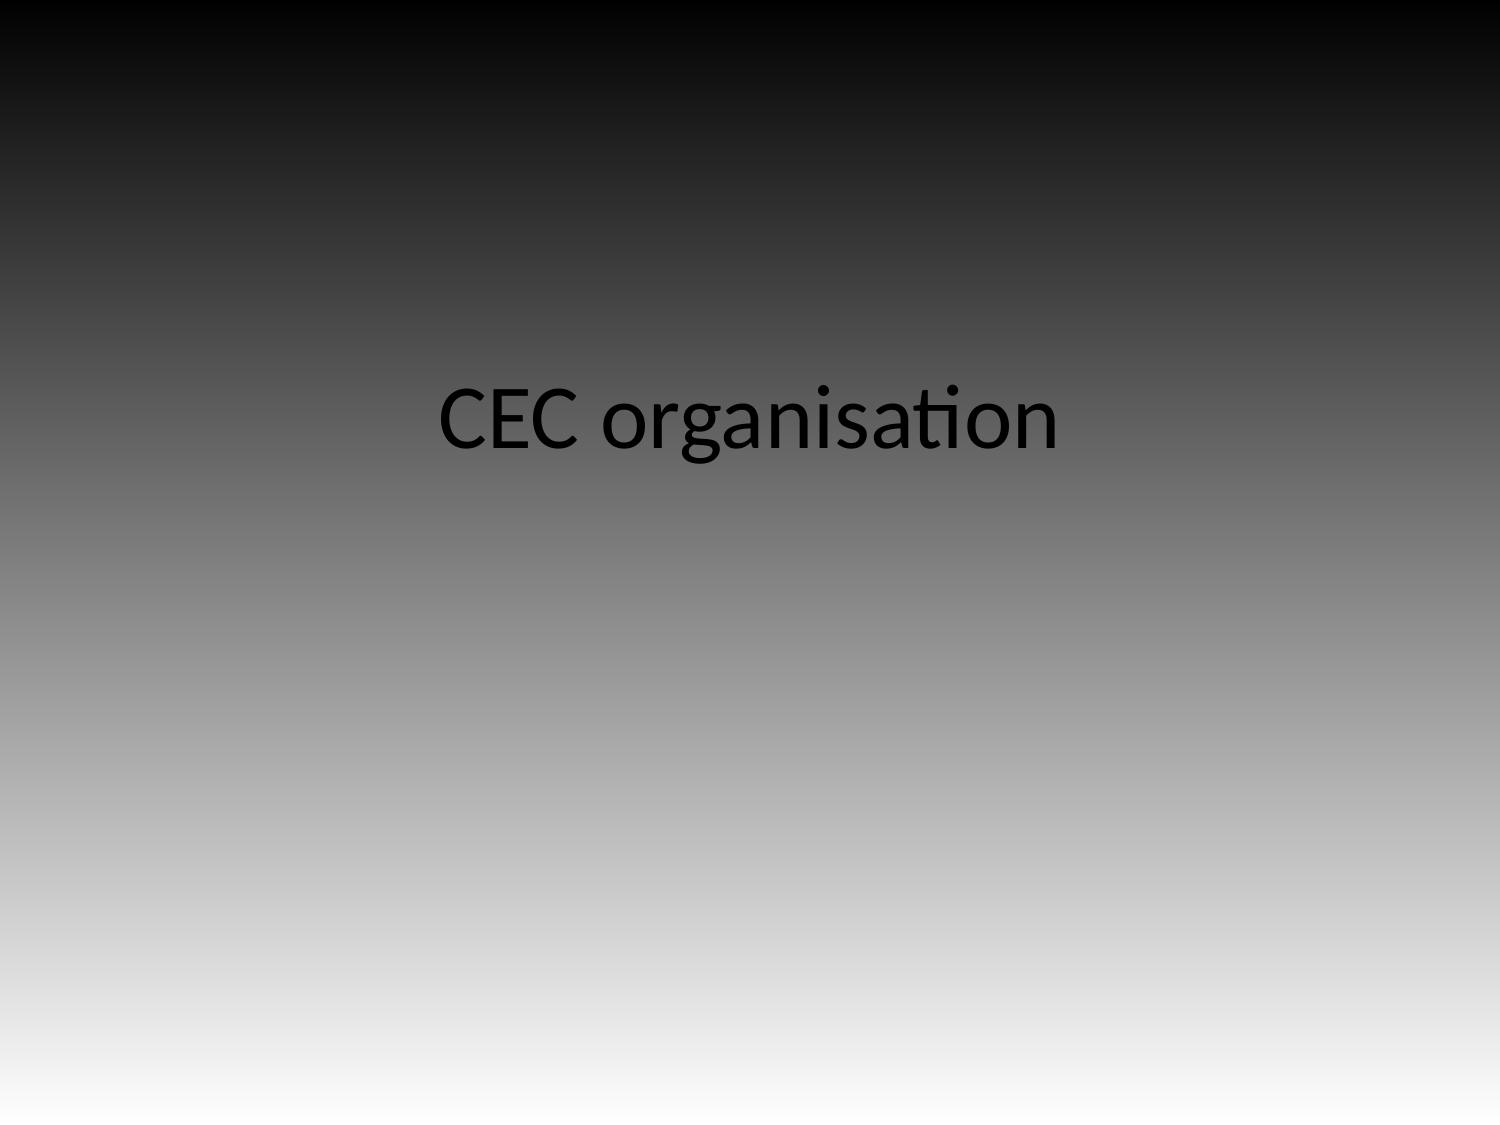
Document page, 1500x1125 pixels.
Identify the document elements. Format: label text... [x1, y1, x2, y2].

subtitle [225, 637, 1275, 925]
title CEC organisation [112, 349, 1388, 591]
